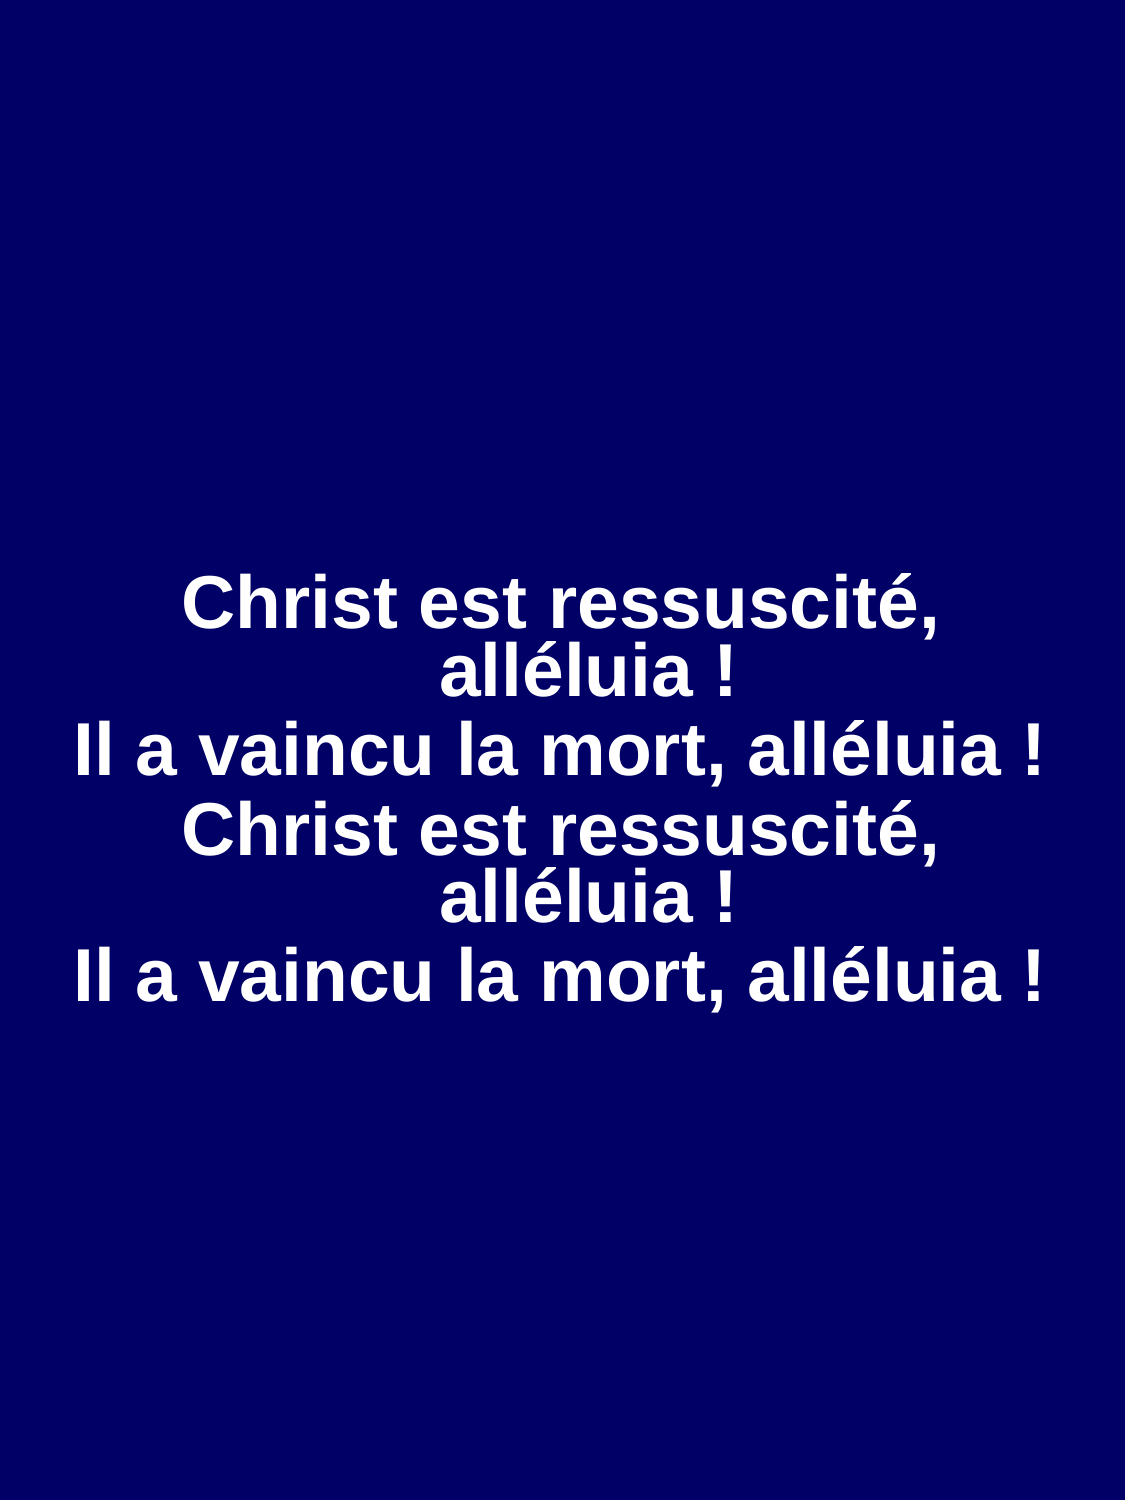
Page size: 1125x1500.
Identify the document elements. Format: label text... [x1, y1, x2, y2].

text_box Christ est ressuscité, alléluia ! Il a vaincu la mort, alléluia ! Christ est ressuscité, alléluia ! Il a vaincu la mort, alléluia ! [11, 35, 1111, 1441]
